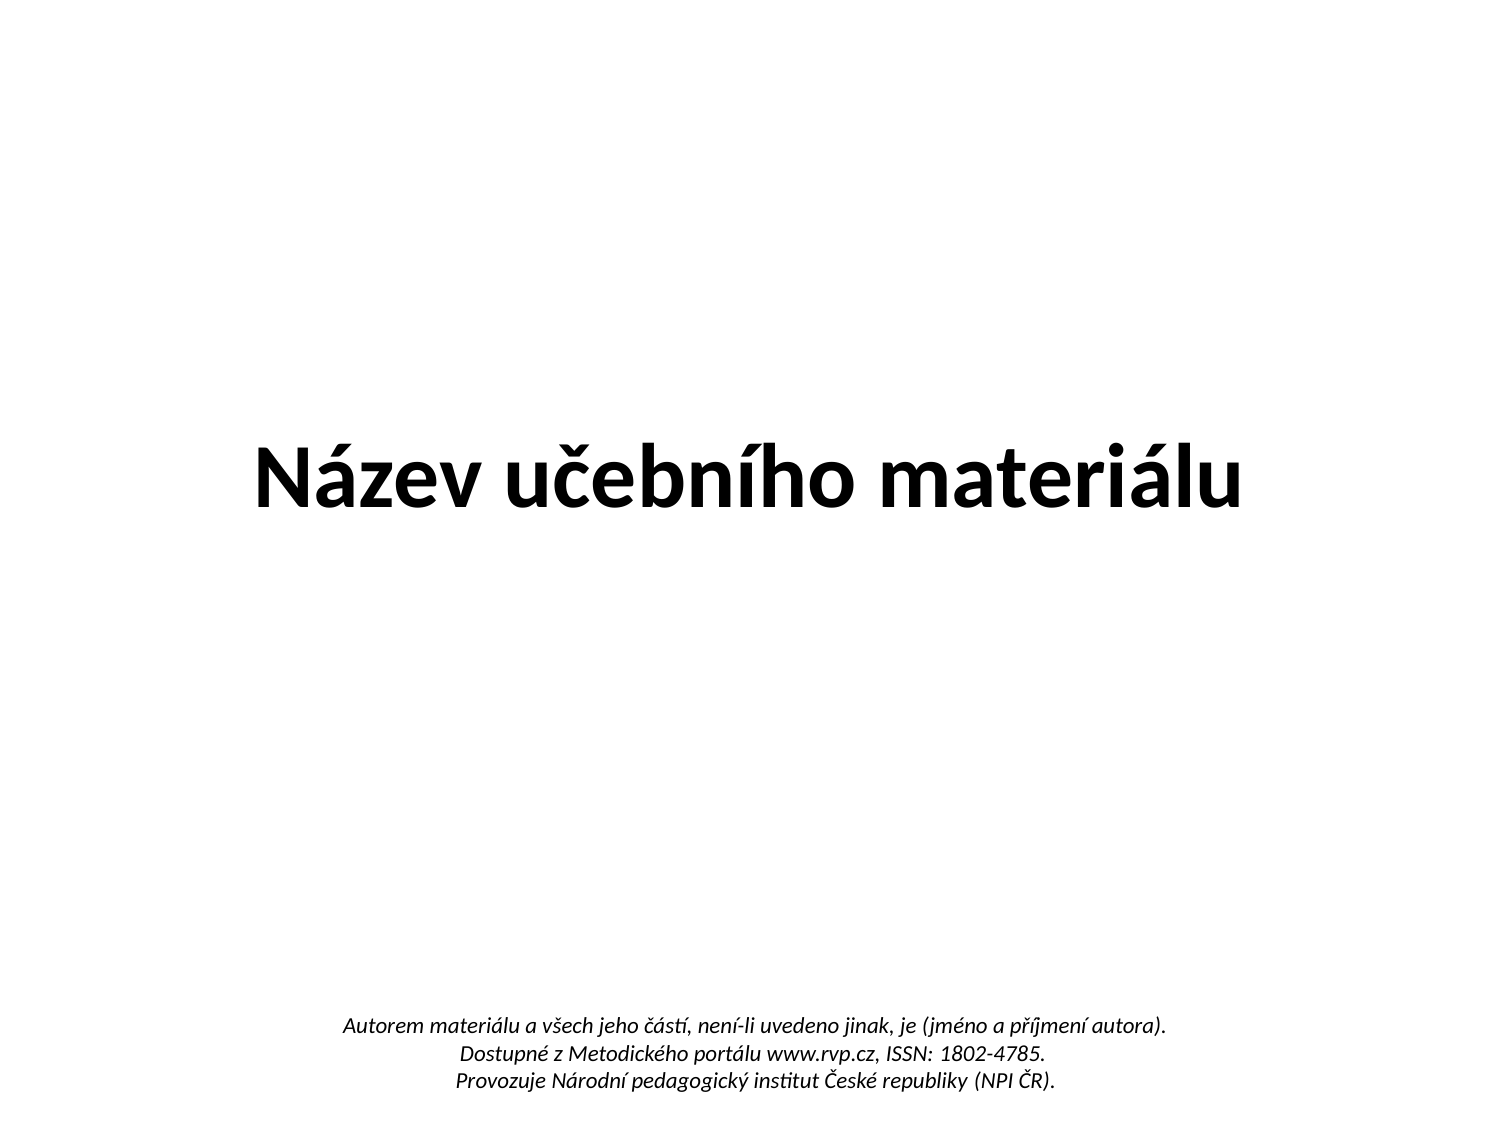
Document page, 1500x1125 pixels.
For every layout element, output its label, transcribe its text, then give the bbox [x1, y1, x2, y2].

text_box Autorem materiálu a všech jeho částí, není-li uvedeno jinak, je (jméno a příjmení autora). Dostupné z Metodického portálu www.rvp.cz, ISSN: 1802-4785. Provozuje Národní pedagogický institut České republiky (NPI ČR). [141, 1003, 1371, 1063]
title Název učebního materiálu [112, 350, 1388, 592]
